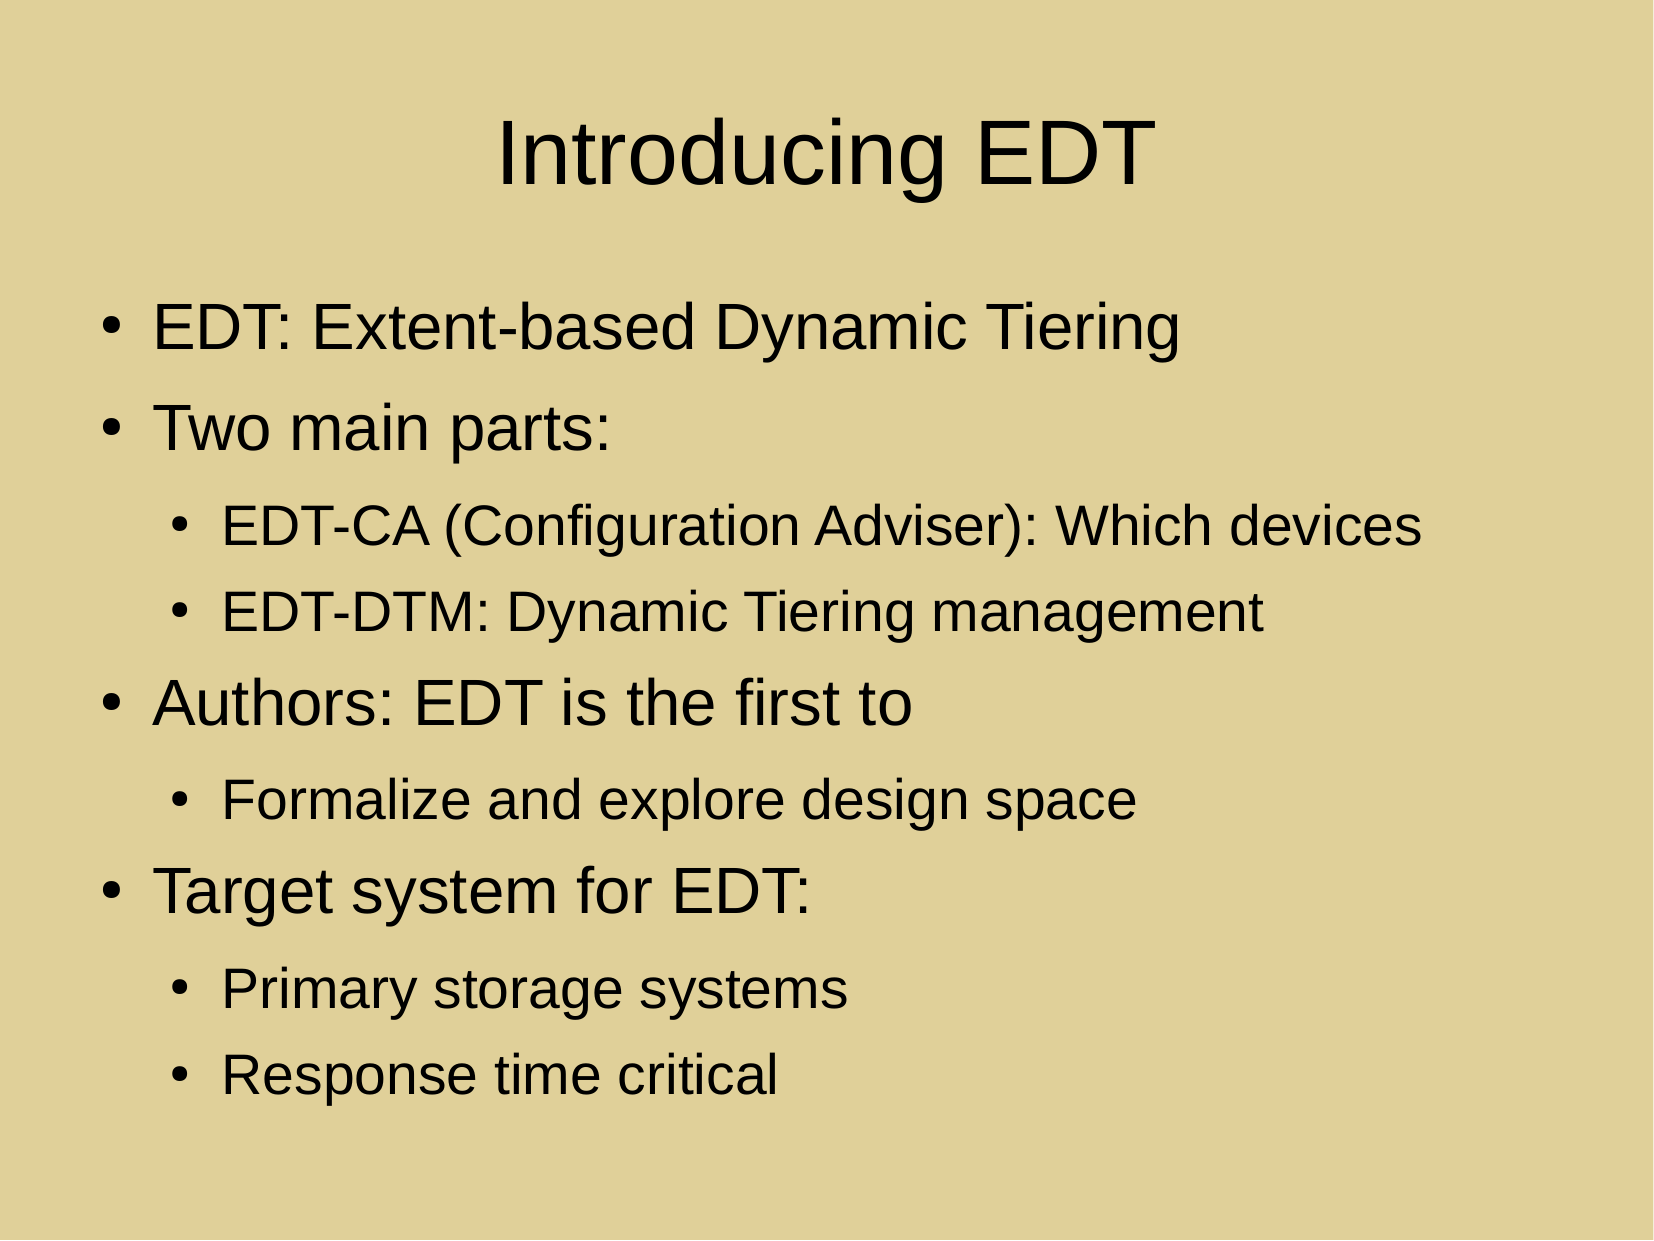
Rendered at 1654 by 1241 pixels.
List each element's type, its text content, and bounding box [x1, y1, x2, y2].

title Introducing EDT [82, 49, 1571, 257]
list EDT: Extent-based Dynamic Tiering Two main parts: EDT-CA (Configuration Adviser): Which devices EDT-DTM: Dynamic Tiering management Authors: EDT is the first to Formalize and explore design space Target system for EDT: Primary storage systems Response time critical [82, 290, 1571, 1109]
